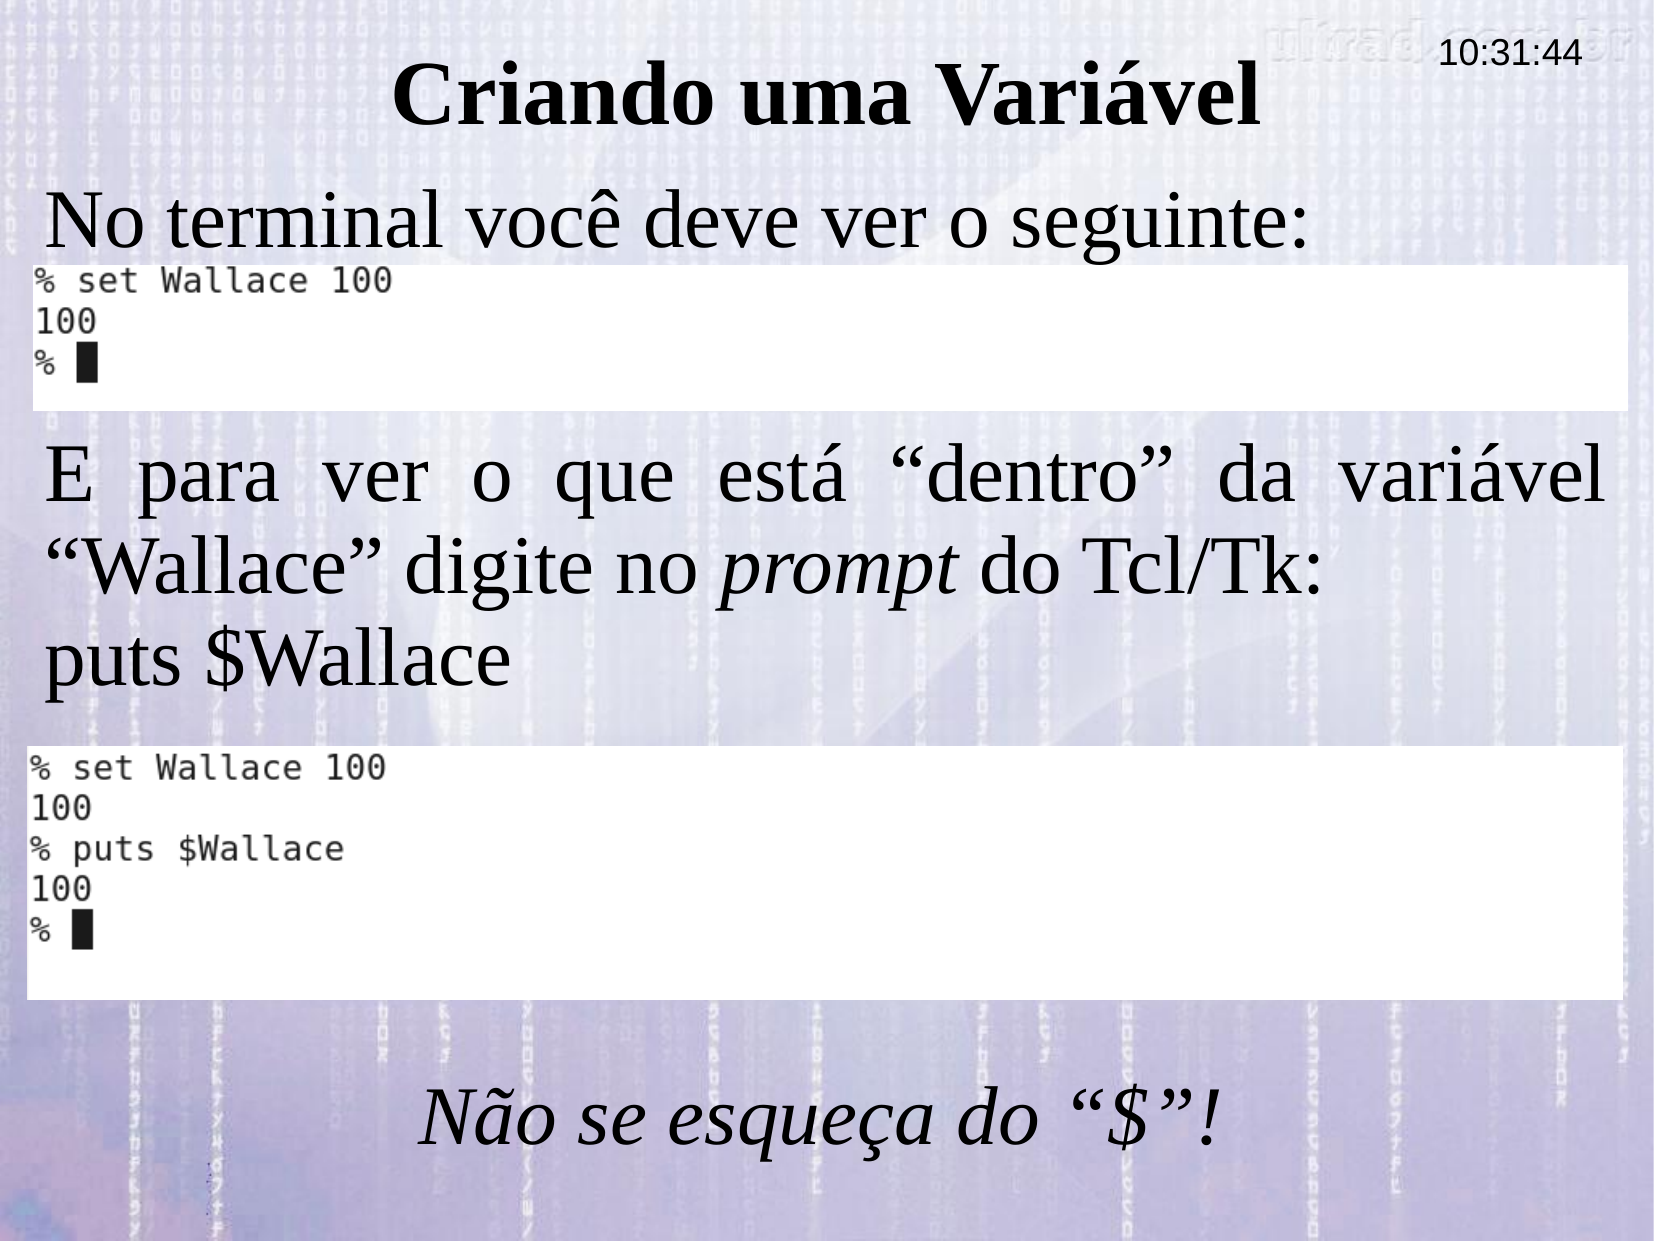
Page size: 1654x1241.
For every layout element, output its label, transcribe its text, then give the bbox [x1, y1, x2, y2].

picture [0, 0, 1654, 1241]
text_box Criando uma Variável [29, 35, 1625, 171]
text_box Não se esqueça do “$”! [38, 1062, 1625, 1179]
text_box No terminal você deve ver o seguinte: [29, 171, 1625, 281]
text_box E para ver o que está “dentro” da variável “Wallace” digite no prompt do Tcl/Tk: puts $Wallace [29, 419, 1625, 736]
text_box 11:21:03 [1423, 23, 1631, 94]
